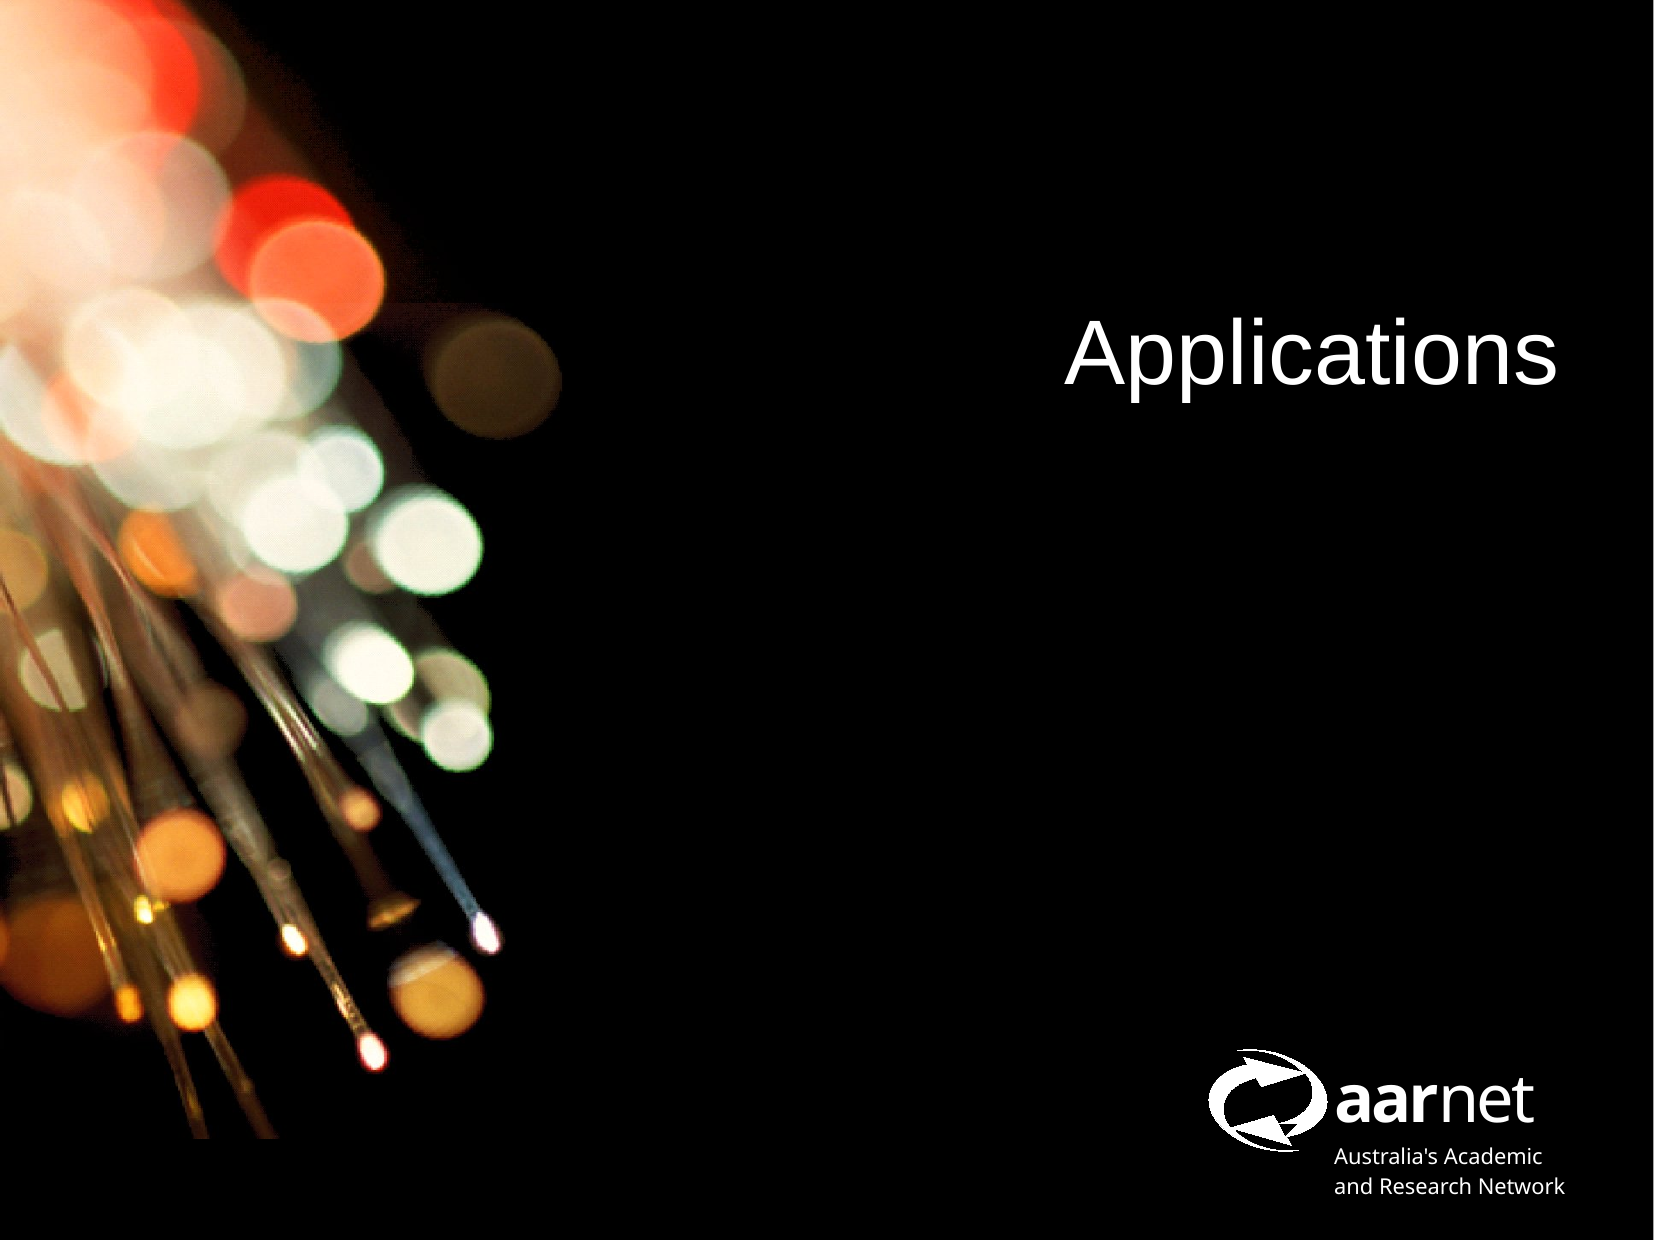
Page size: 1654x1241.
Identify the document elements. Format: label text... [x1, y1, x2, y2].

text_box aarnet Australia's Academic and Research Network [1319, 1043, 1595, 1192]
text_box [1208, 1049, 1328, 1152]
picture [0, 0, 564, 1139]
title Applications [554, 195, 1561, 510]
